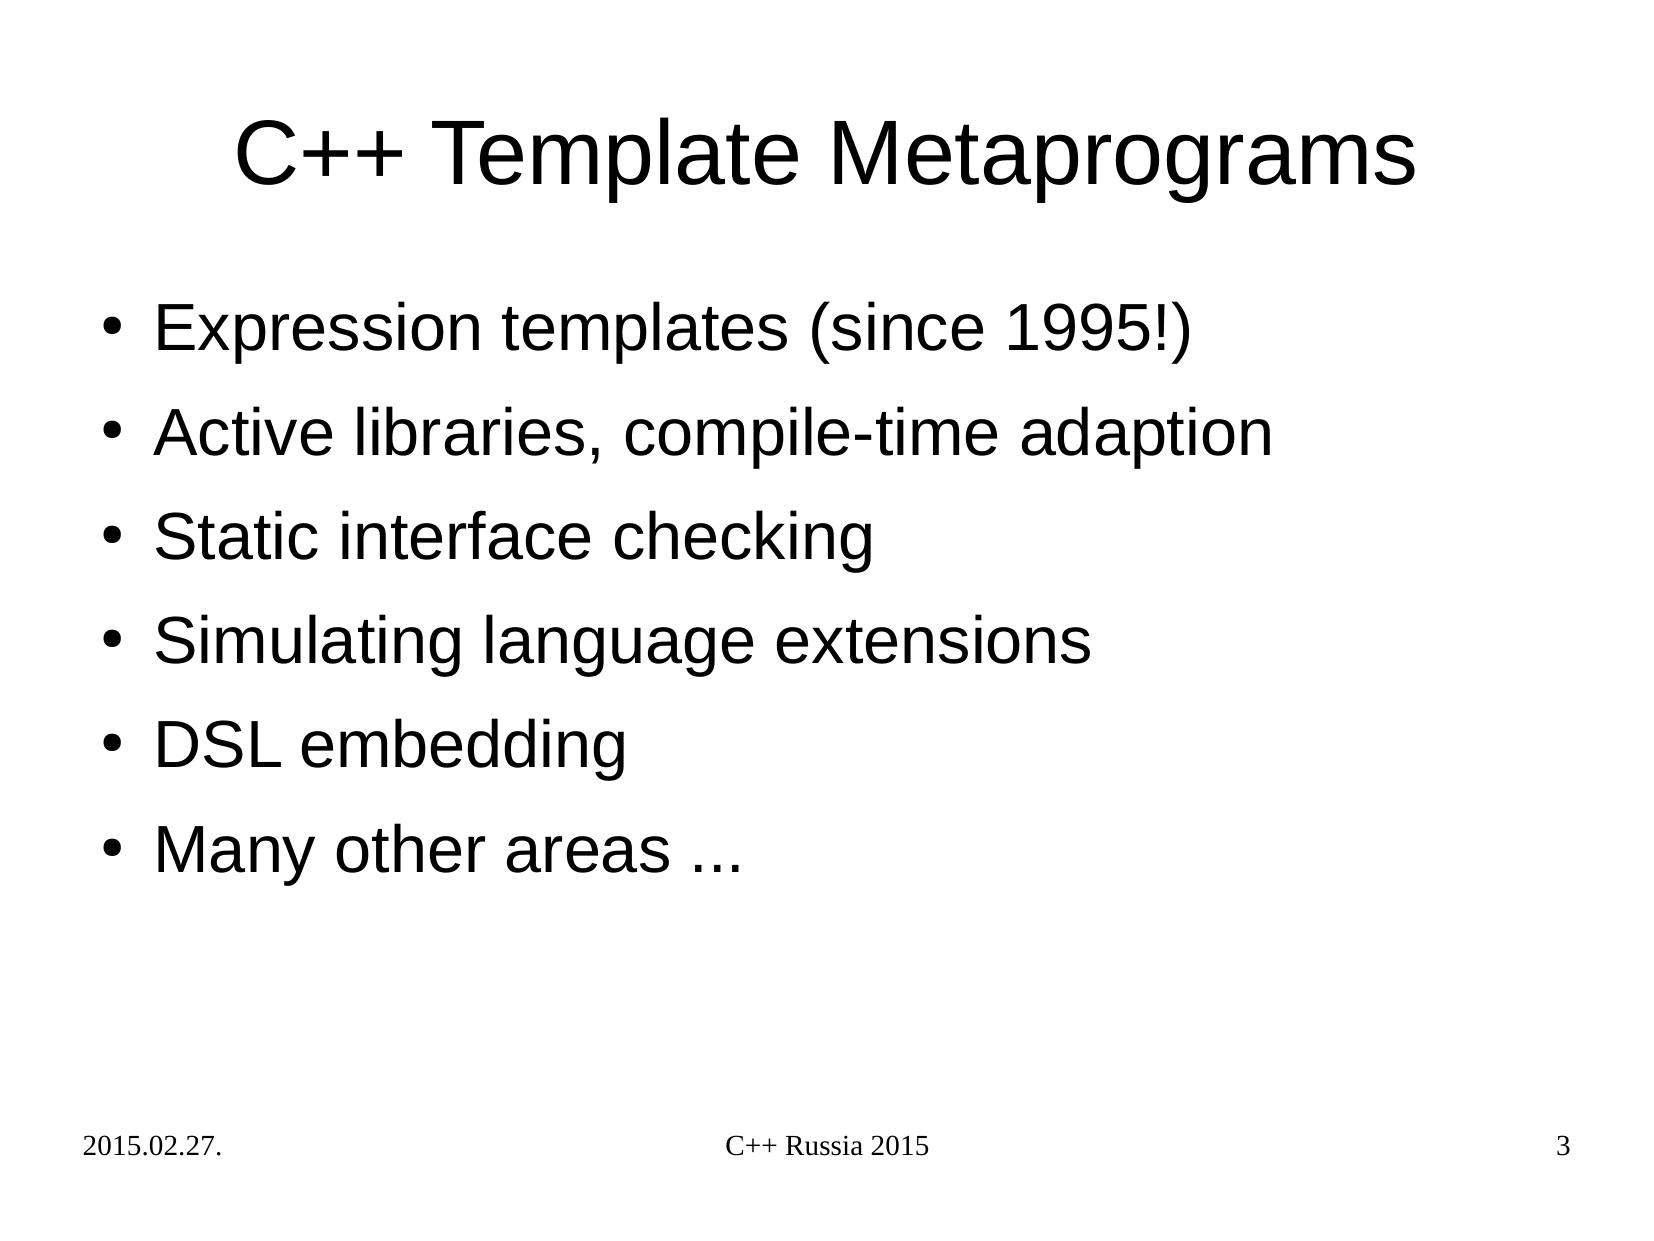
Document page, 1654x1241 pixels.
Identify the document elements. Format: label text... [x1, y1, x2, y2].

title C++ Template Metaprograms [82, 49, 1571, 257]
list Expression templates (since 1995!) Active libraries, compile-time adaption Static interface checking Simulating language extensions DSL embedding Many other areas ... [82, 290, 1571, 1010]
